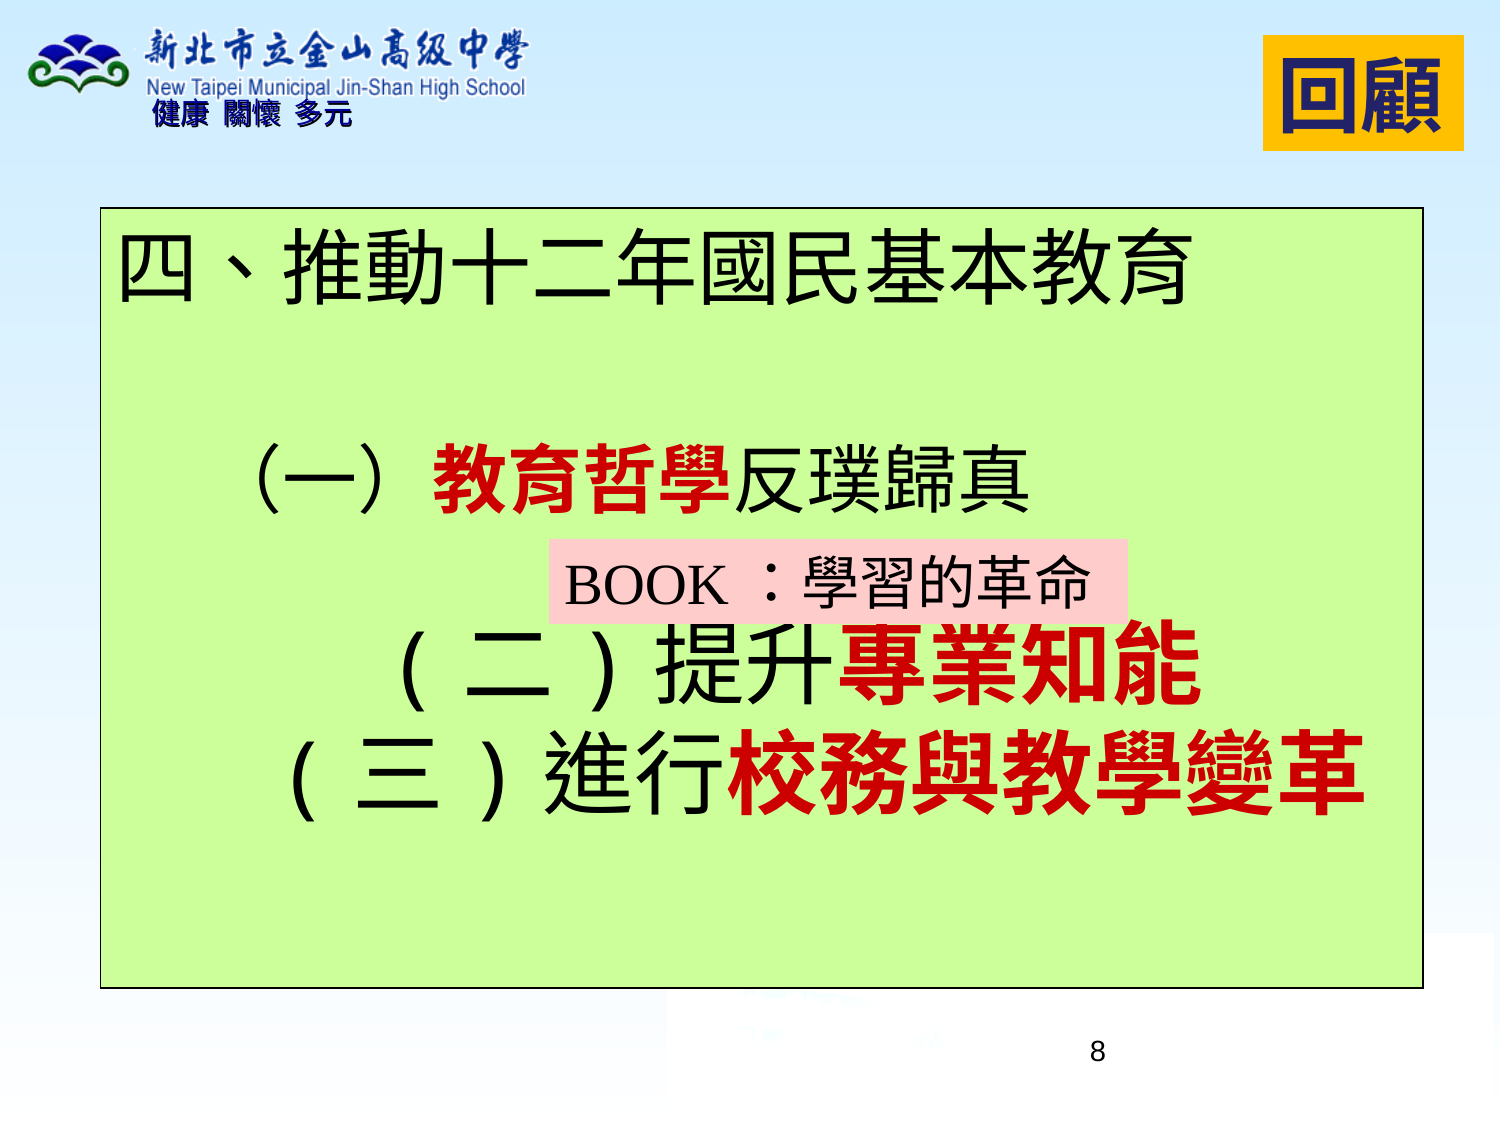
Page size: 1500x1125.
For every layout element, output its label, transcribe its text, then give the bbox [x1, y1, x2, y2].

text_box [1074, 1024, 1426, 1103]
text_box 回顧 [1263, 35, 1464, 151]
text_box BOOK：學習的革命 [549, 538, 1128, 624]
title 四、推動十二年國民基本教育 （一）教育哲學反璞歸真 (二)提升專業知能 (三)進行校務與教學變革 [100, 208, 1424, 988]
